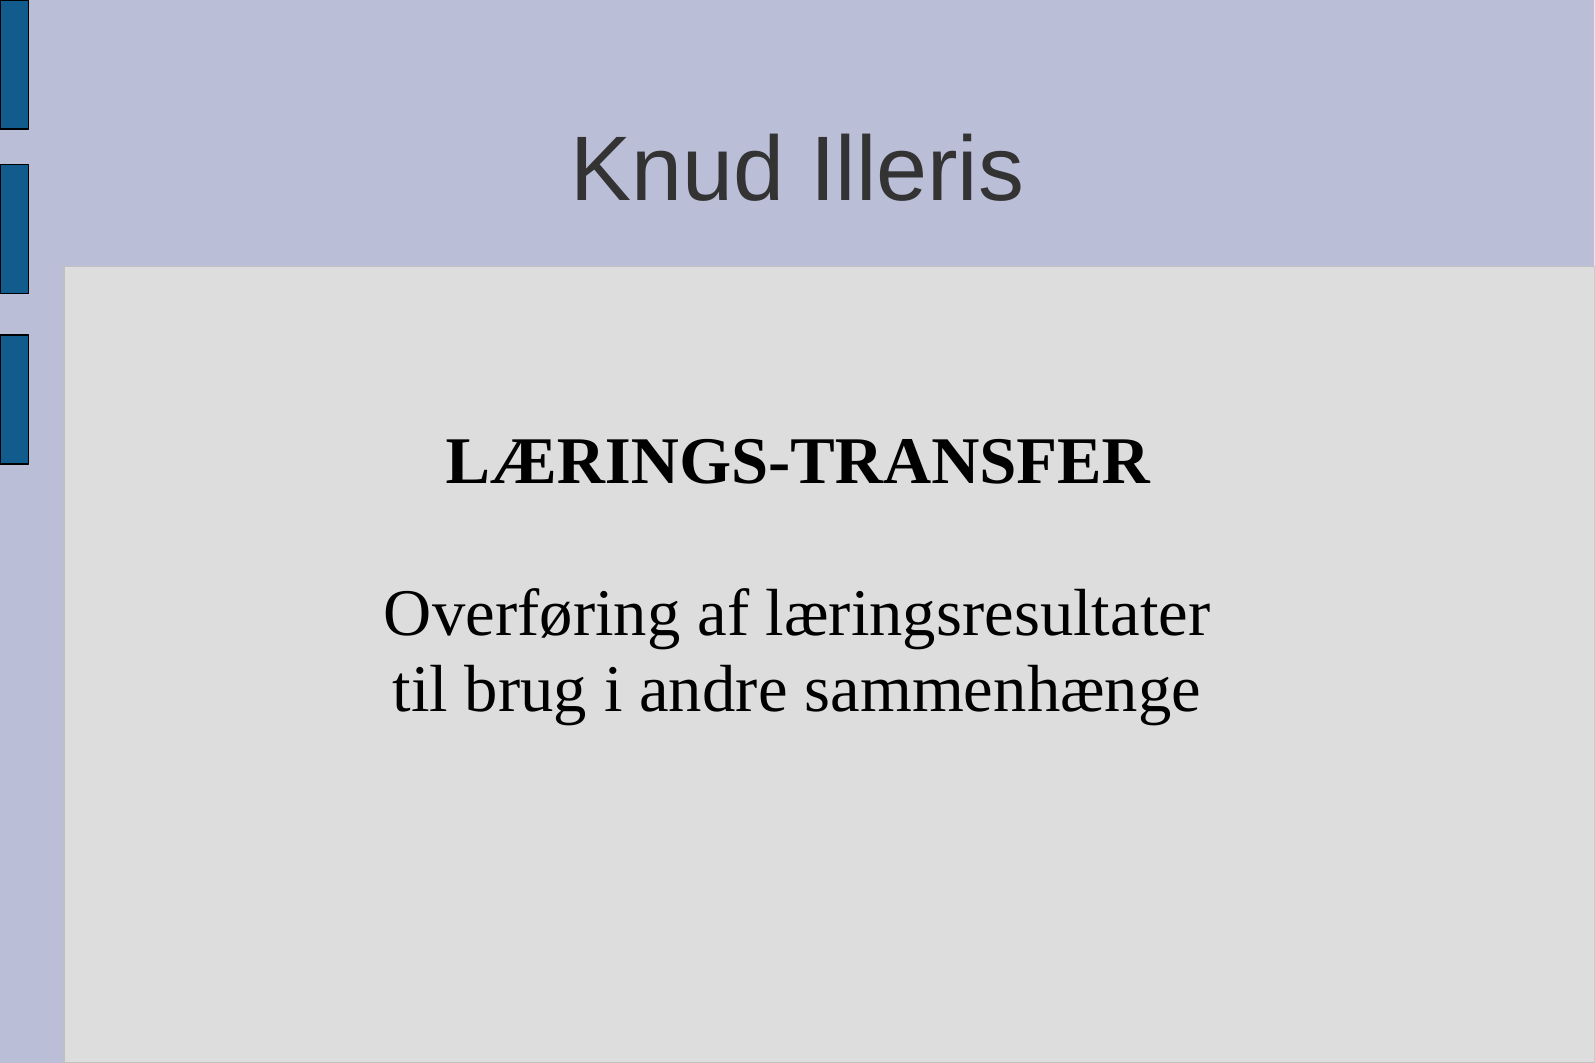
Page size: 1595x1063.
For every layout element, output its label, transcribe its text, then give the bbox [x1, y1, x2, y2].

title Knud Illeris [117, 78, 1479, 256]
subtitle LÆRINGS-TRANSFER Overføring af læringsresultater til brug i andre sammenhænge [117, 295, 1479, 966]
